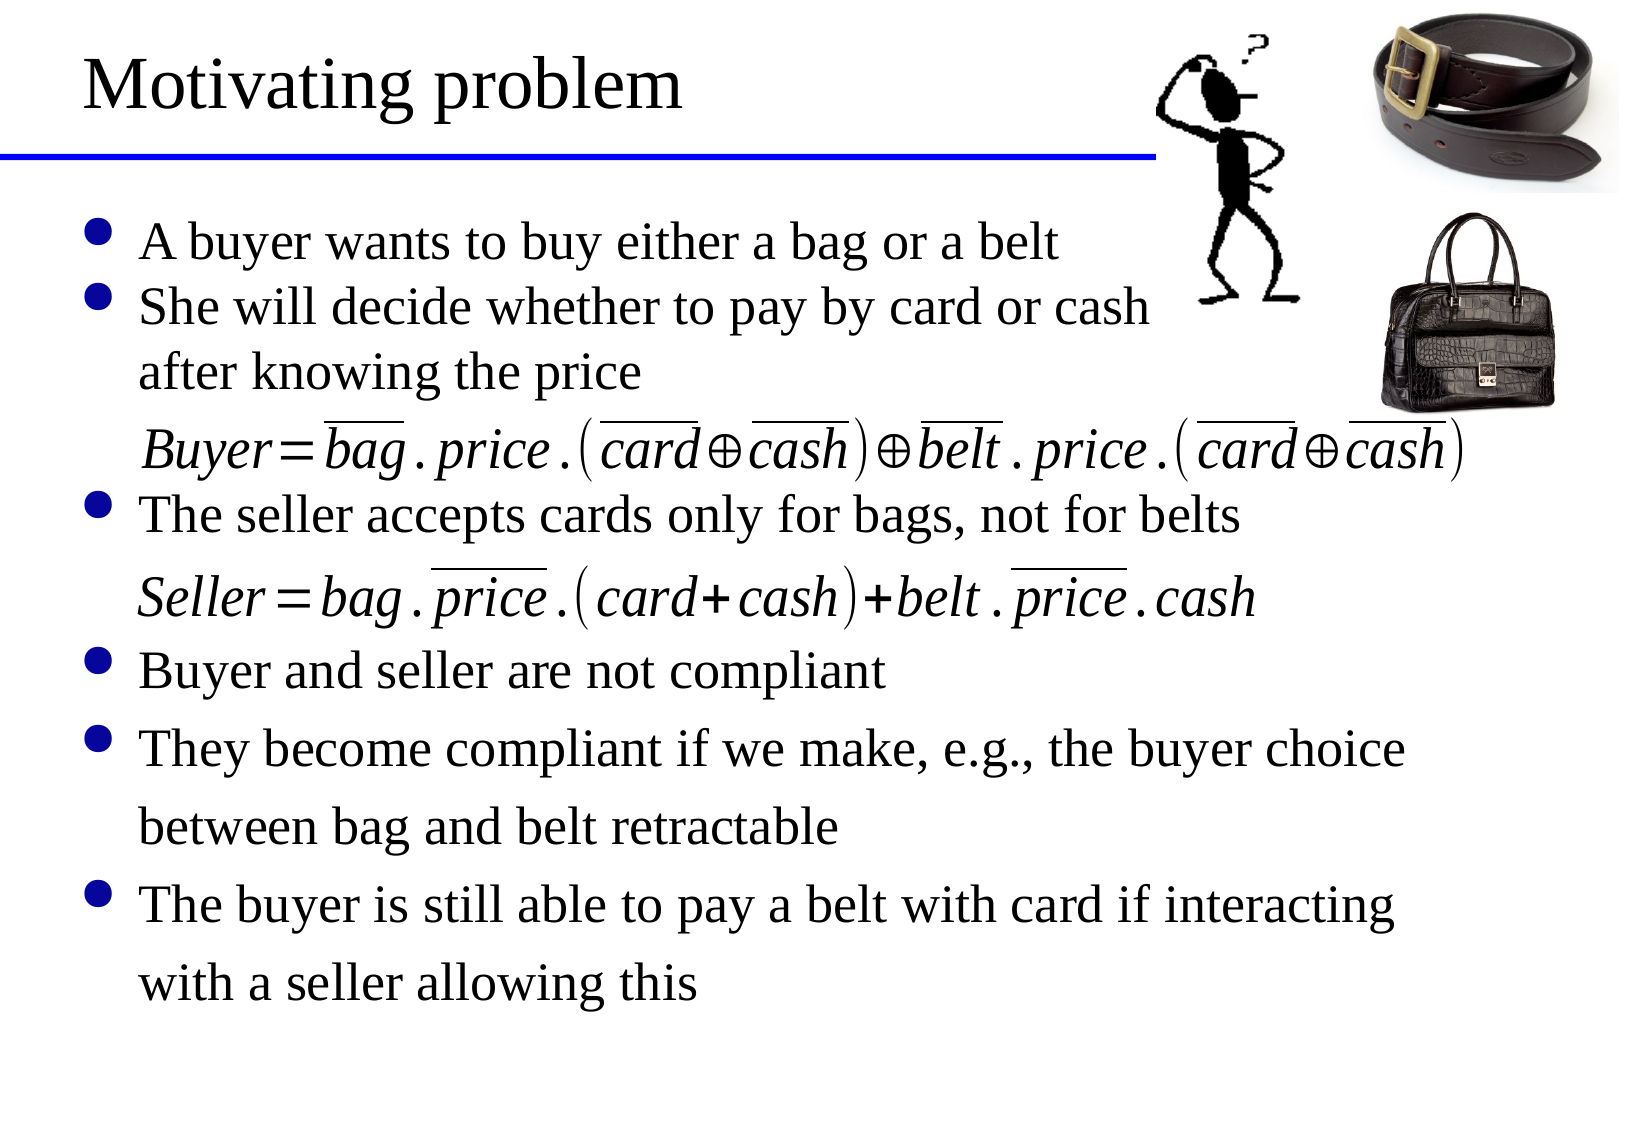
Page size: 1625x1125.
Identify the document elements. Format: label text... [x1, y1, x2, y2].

text_box A buyer wants to buy either a bag or a belt She will decide whether to pay by card or cash after knowing the price The seller accepts cards only for bags, not for belts Buyer and seller are not compliant They become compliant if we make, e.g., the buyer choice between bag and belt retractable The buyer is still able to pay a belt with card if interacting with a seller allowing this [67, 198, 1478, 1061]
text_box Motivating problem [67, 27, 1362, 131]
picture [1156, 0, 1619, 425]
chart [124, 413, 1483, 485]
chart [124, 561, 1272, 632]
